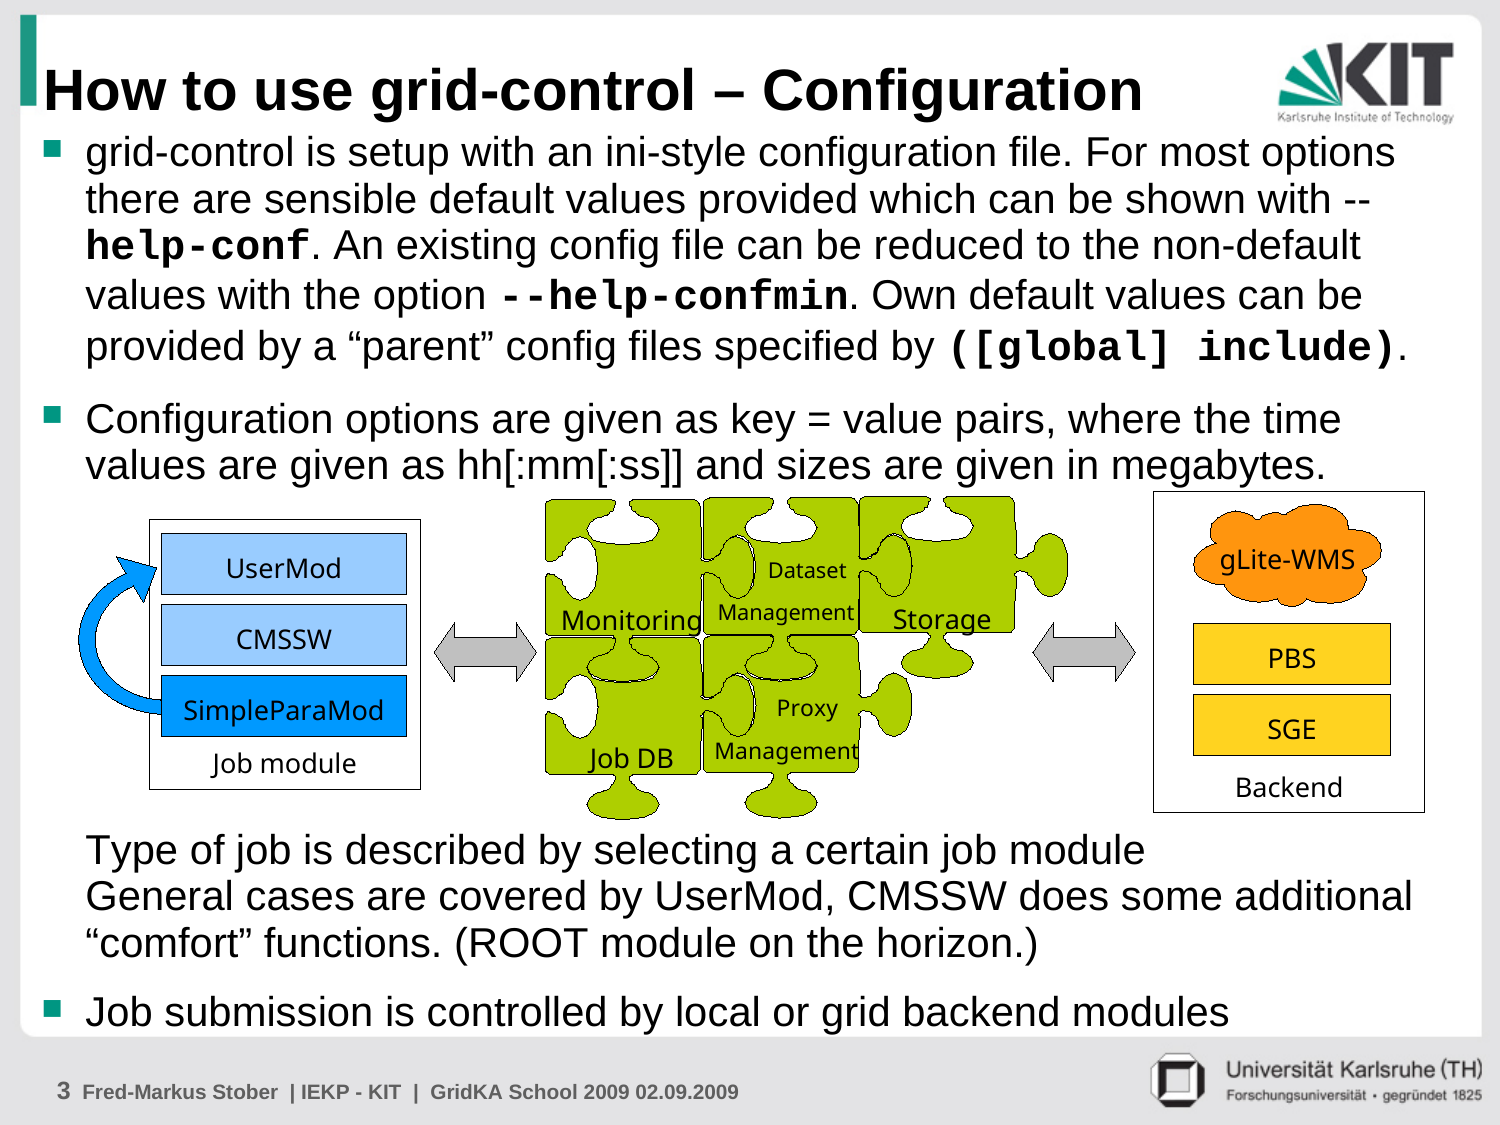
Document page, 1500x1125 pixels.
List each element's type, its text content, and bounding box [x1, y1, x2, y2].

text_box CMSSW [161, 604, 407, 666]
text_box PBS [1193, 623, 1391, 685]
text_box UserMod [161, 533, 407, 595]
list grid-control is setup with an ini-style configuration file. For most options there are sensible default values provided which can be shown with --help-conf. An existing config file can be reduced to the non-default values with the option --help-confmin. Own default values can be provided by a “parent” config files specified by ([global] include). Configuration options are given as key = value pairs, where the time values are given as hh[:mm[:ss]] and sizes are given in megabytes. Type of job is described by selecting a certain job module General cases are covered by UserMod, CMSSW does some additional “comfort” functions. (ROOT module on the horizon.) Job submission is controlled by local or grid backend modules [41, 129, 1459, 1039]
text_box Proxy Management [703, 635, 912, 819]
text_box SimpleParaMod [161, 675, 407, 737]
text_box [1032, 622, 1136, 682]
picture [0, 0, 1500, 1125]
text_box [78, 556, 161, 715]
text_box [434, 622, 537, 682]
text_box Dataset Management [703, 497, 912, 681]
text_box Backend [1153, 491, 1425, 813]
text_box Monitoring [545, 499, 754, 682]
text_box Storage [859, 496, 1068, 679]
text_box SGE [1193, 694, 1391, 756]
text_box Job DB [545, 637, 754, 820]
title How to use grid-control – Configuration [43, 40, 1241, 129]
text_box gLite-WMS [1193, 504, 1382, 607]
